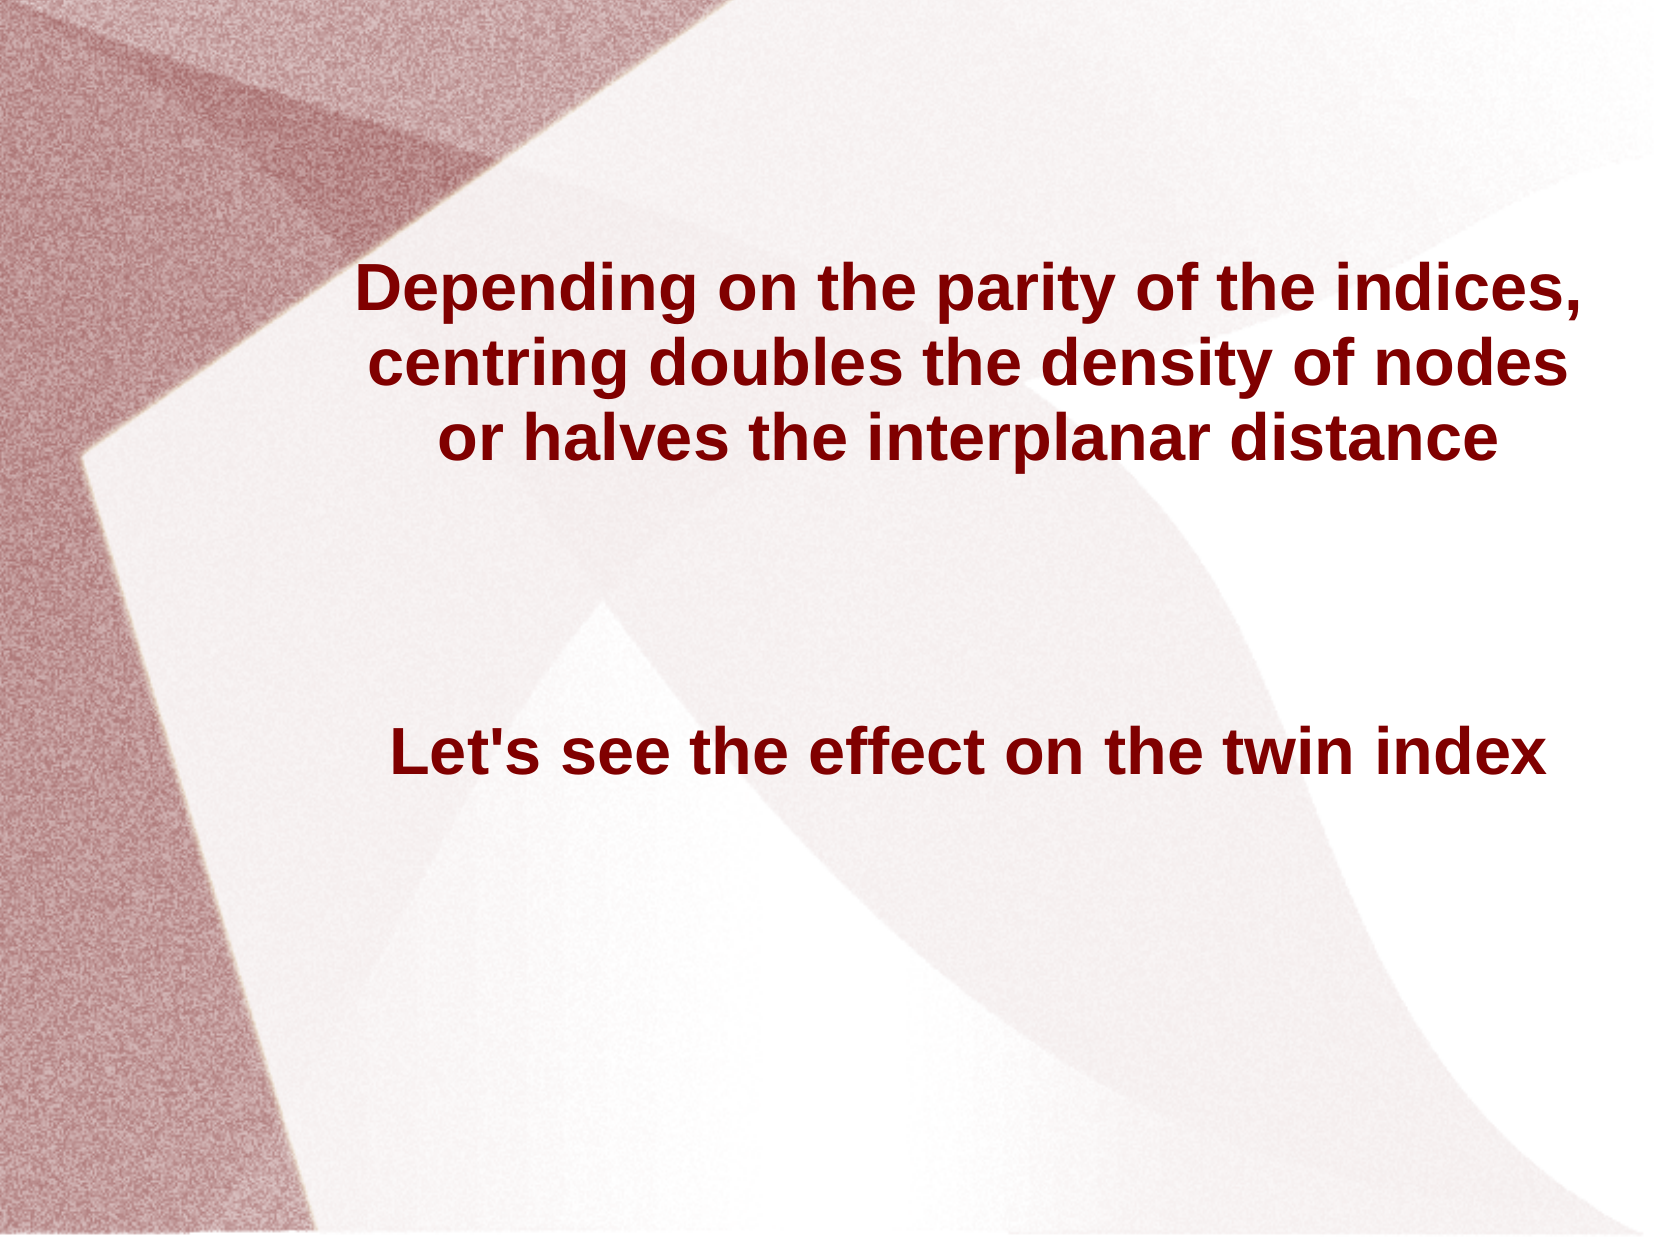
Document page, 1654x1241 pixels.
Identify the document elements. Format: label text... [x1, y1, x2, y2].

picture [0, 0, 1654, 1241]
text_box Let's see the effect on the twin index [341, 621, 1597, 883]
subtitle Depending on the parity of the indices, centring doubles the density of nodes or halves the interplanar distance [341, 232, 1597, 493]
